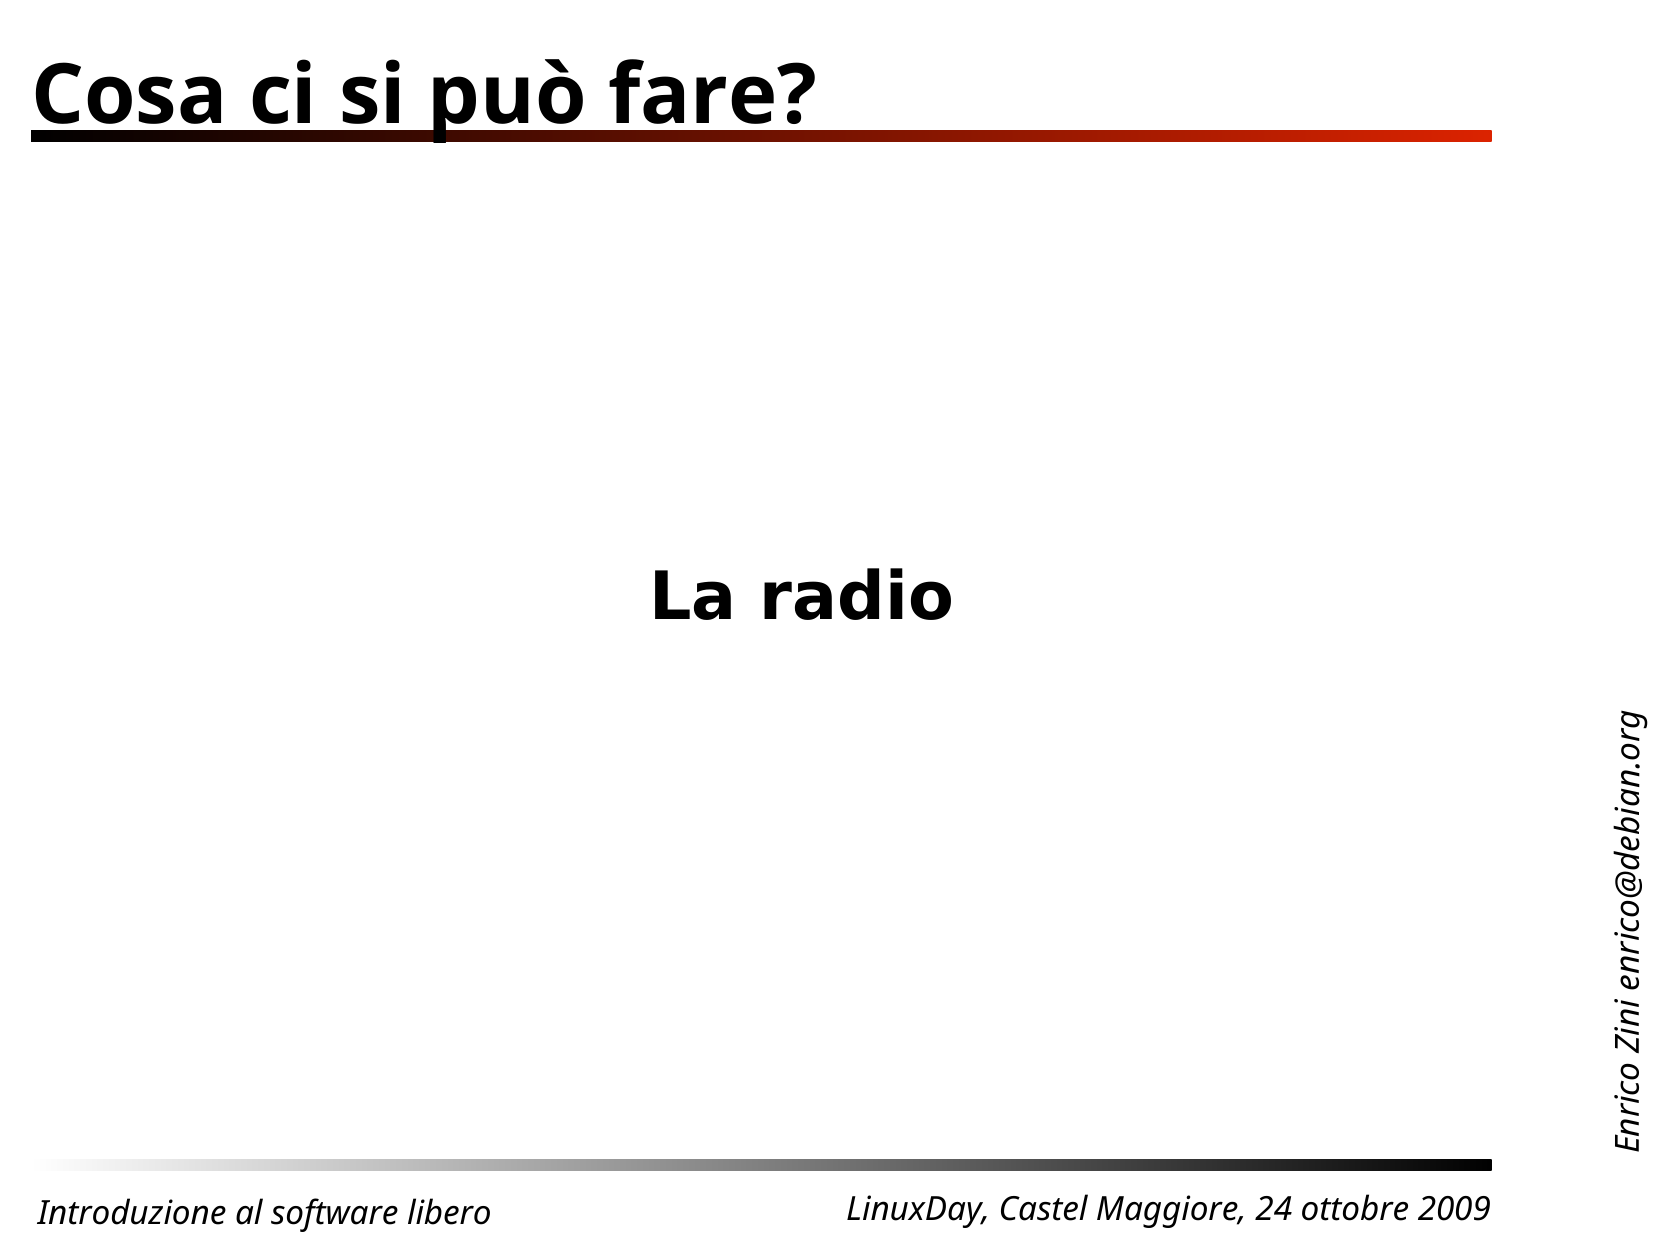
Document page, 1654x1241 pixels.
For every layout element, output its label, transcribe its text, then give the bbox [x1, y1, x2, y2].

text_box Cosa ci si può fare? [31, 34, 1438, 168]
text_box La radio [649, 557, 961, 635]
